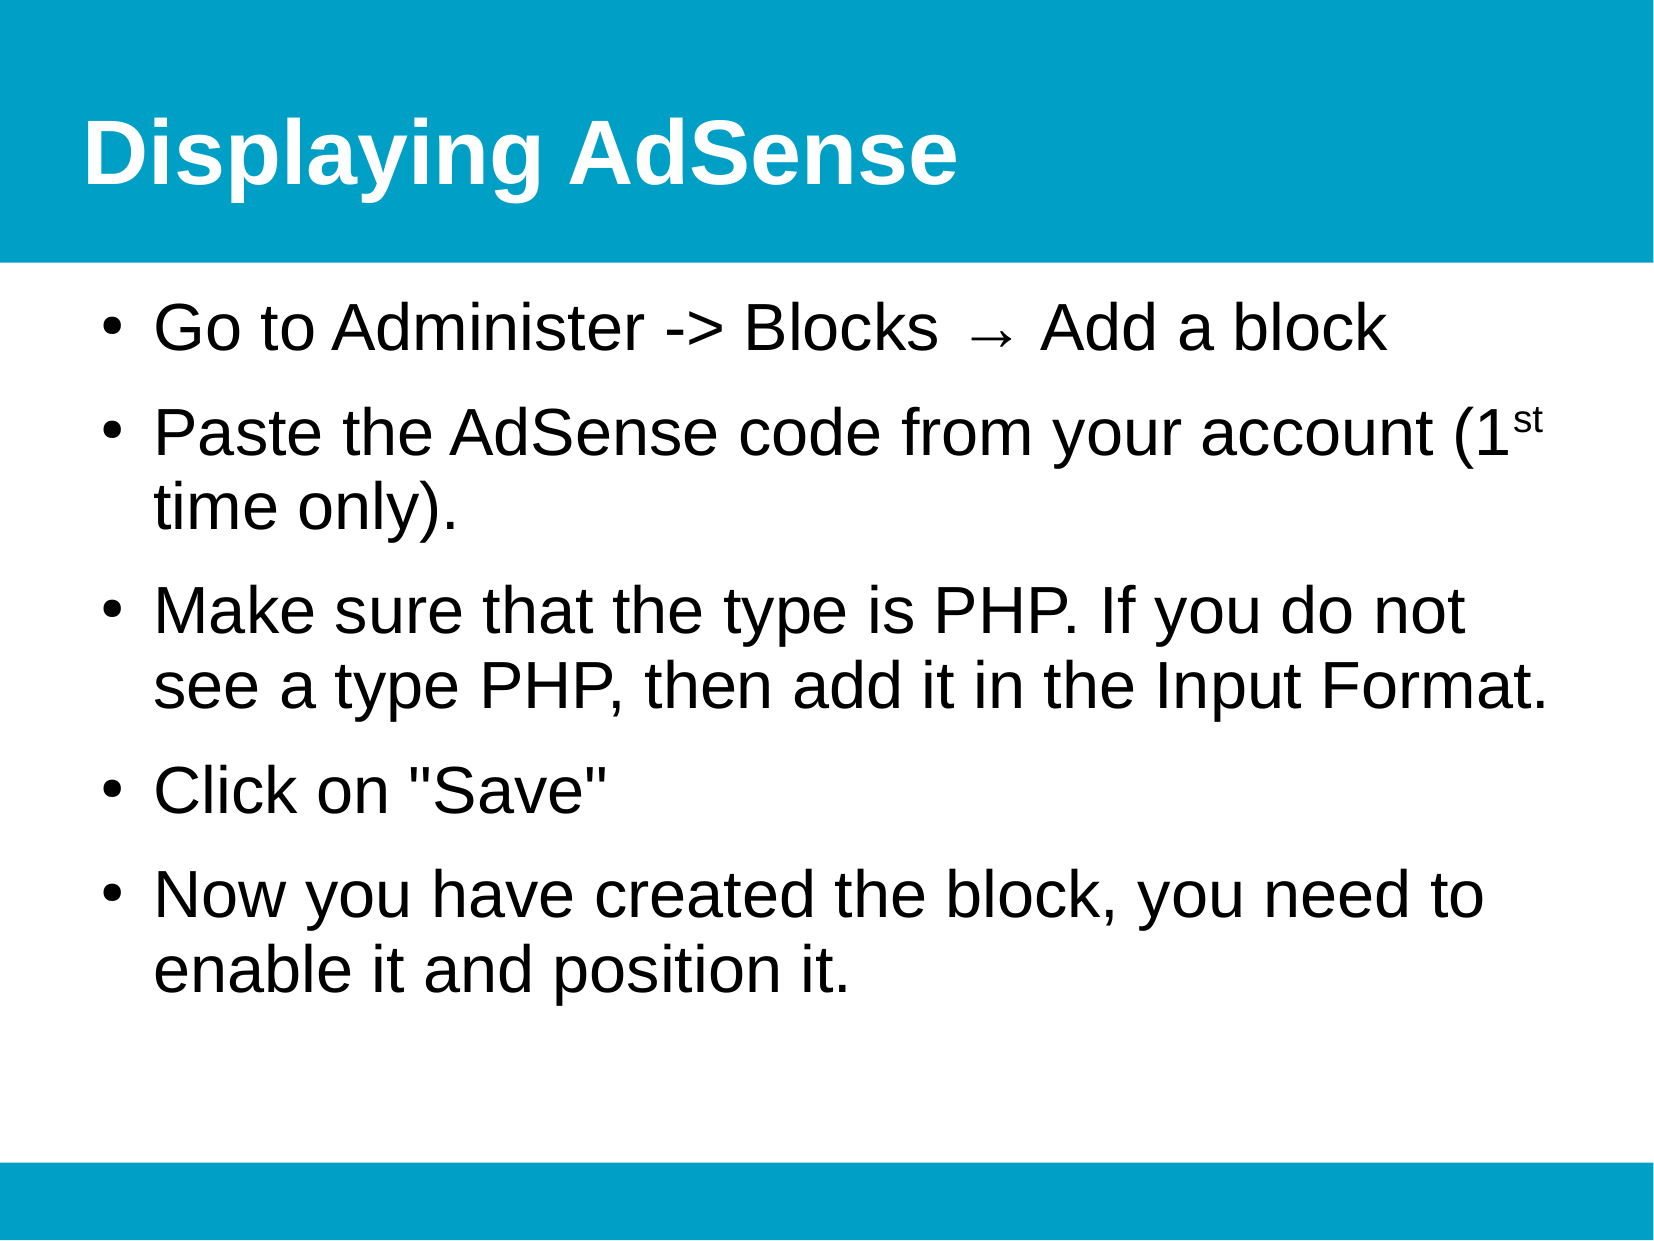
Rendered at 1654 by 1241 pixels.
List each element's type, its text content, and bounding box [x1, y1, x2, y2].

title Displaying AdSense [82, 56, 1571, 250]
list Go to Administer -> Blocks → Add a block Paste the AdSense code from your account (1st time only). Make sure that the type is PHP. If you do not see a type PHP, then add it in the Input Format. Click on "Save" Now you have created the block, you need to enable it and position it. [82, 290, 1571, 1094]
